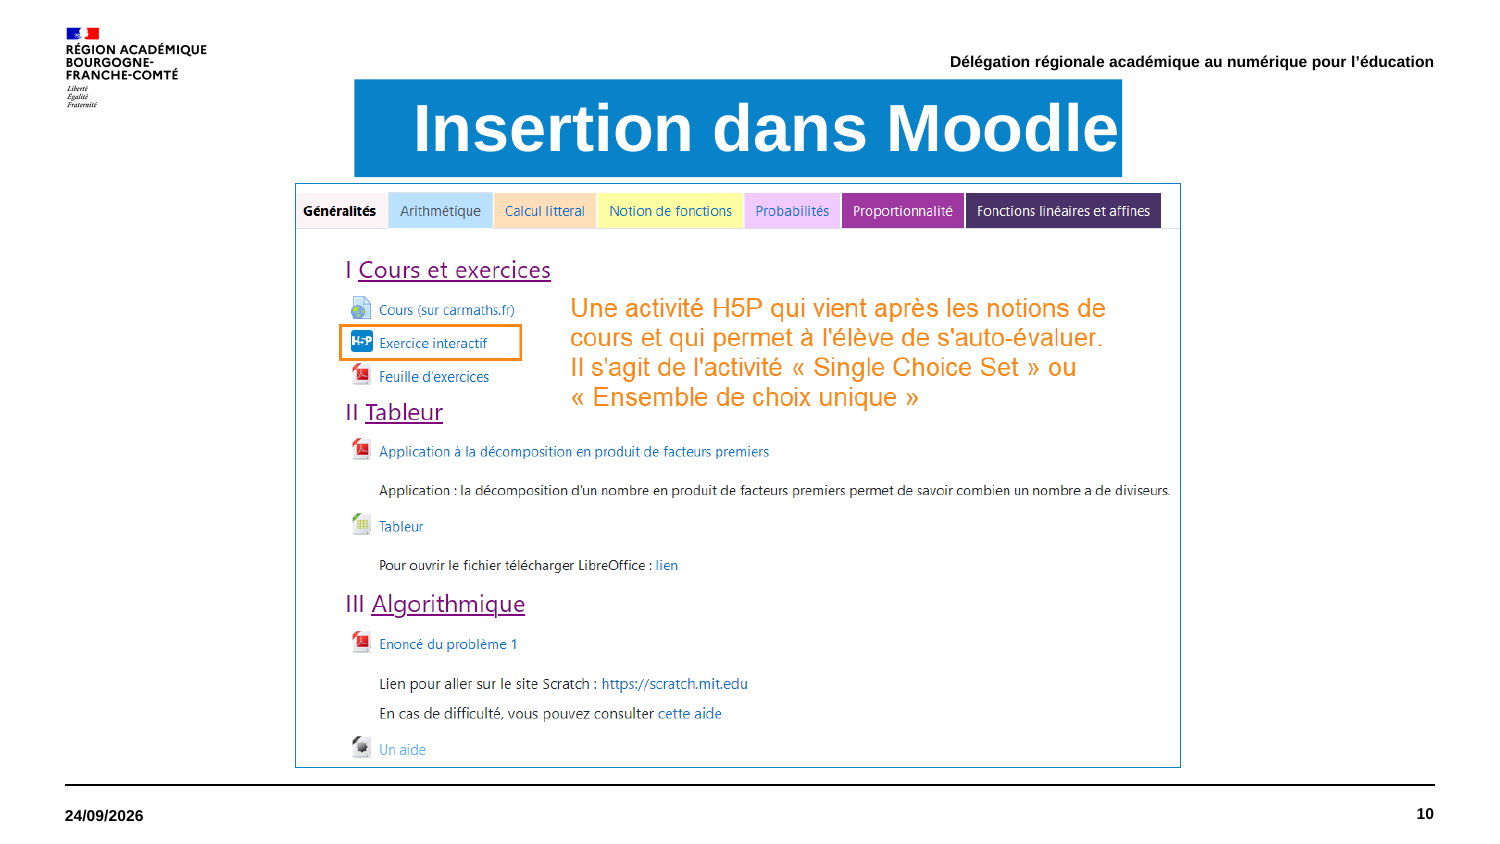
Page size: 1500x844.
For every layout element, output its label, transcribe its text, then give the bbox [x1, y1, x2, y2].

text_box <numéro> [1213, 784, 1435, 843]
text_box 03/02/2022 [64, 787, 245, 843]
text_box Insertion dans Moodle [354, 79, 1123, 178]
picture [295, 183, 1181, 768]
text_box Délégation régionale académique au numérique pour l’éducation [944, 32, 1435, 91]
picture [55, 16, 218, 119]
